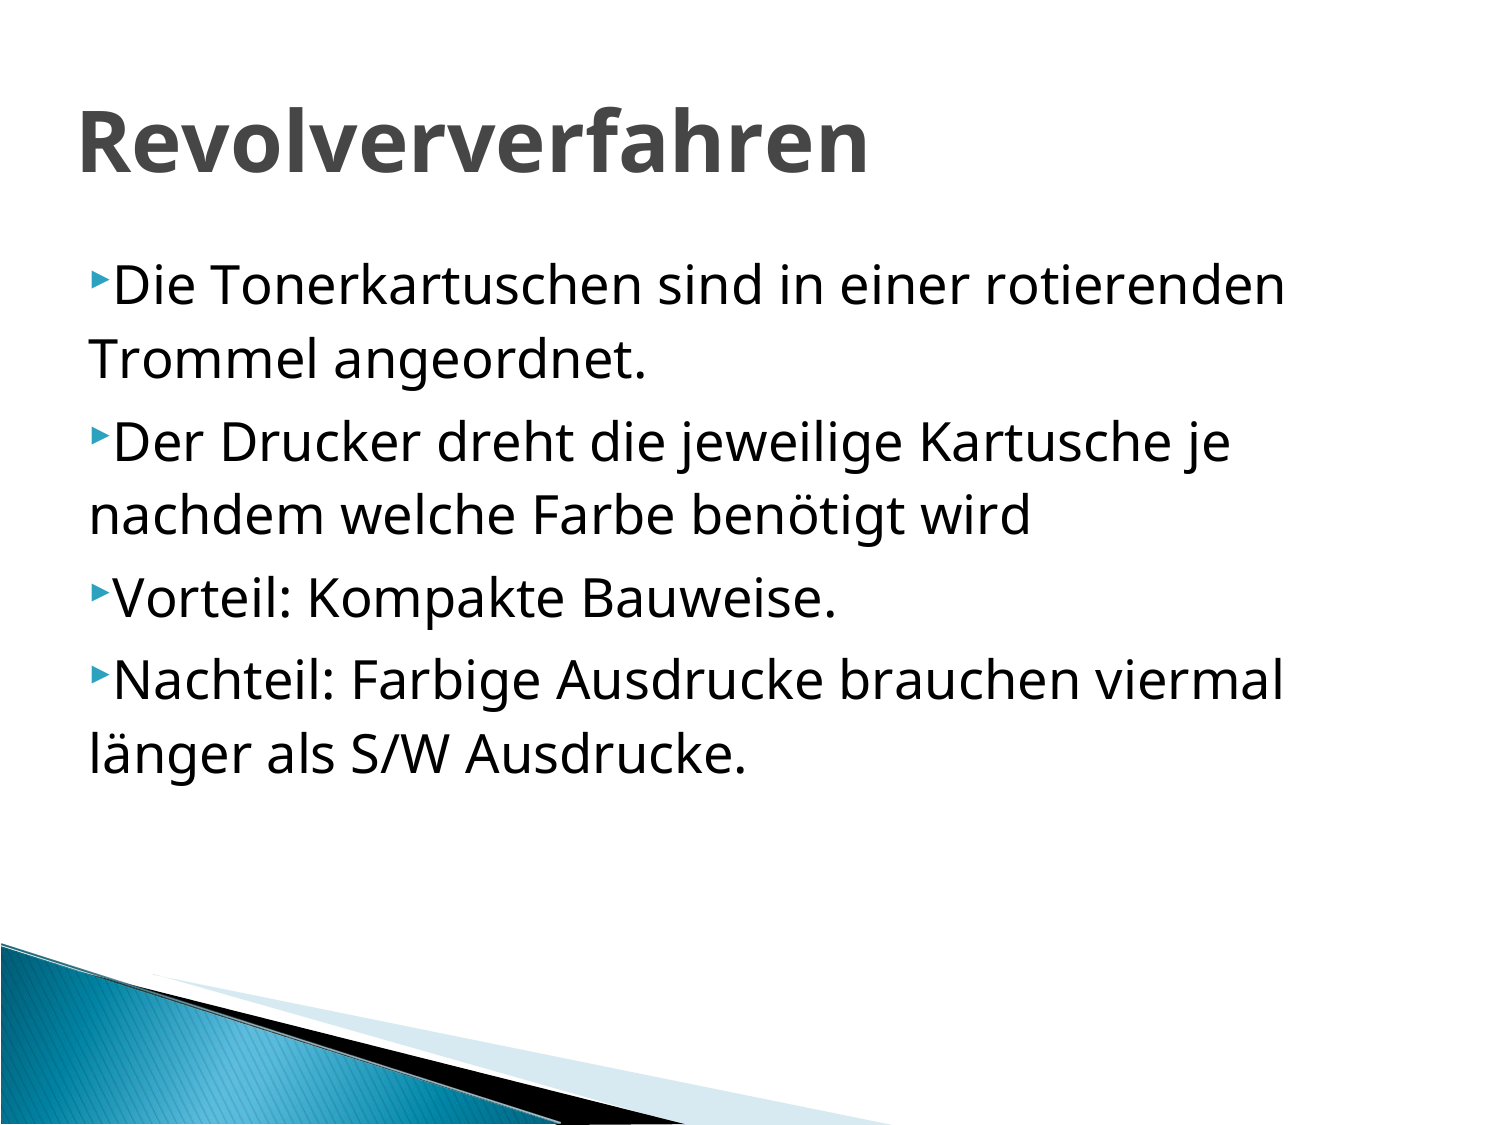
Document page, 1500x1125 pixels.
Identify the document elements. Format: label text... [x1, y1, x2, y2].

title Revolververfahren [75, 28, 1426, 250]
list Die Tonerkartuschen sind in einer rotierenden Trommel angeordnet. Der Drucker dreht die jeweilige Kartusche je nachdem welche Farbe benötigt wird Vorteil: Kompakte Bauweise. Nachteil: Farbige Ausdrucke brauchen viermal länger als S/W Ausdrucke. [88, 246, 1439, 975]
picture [0, 942, 562, 1125]
